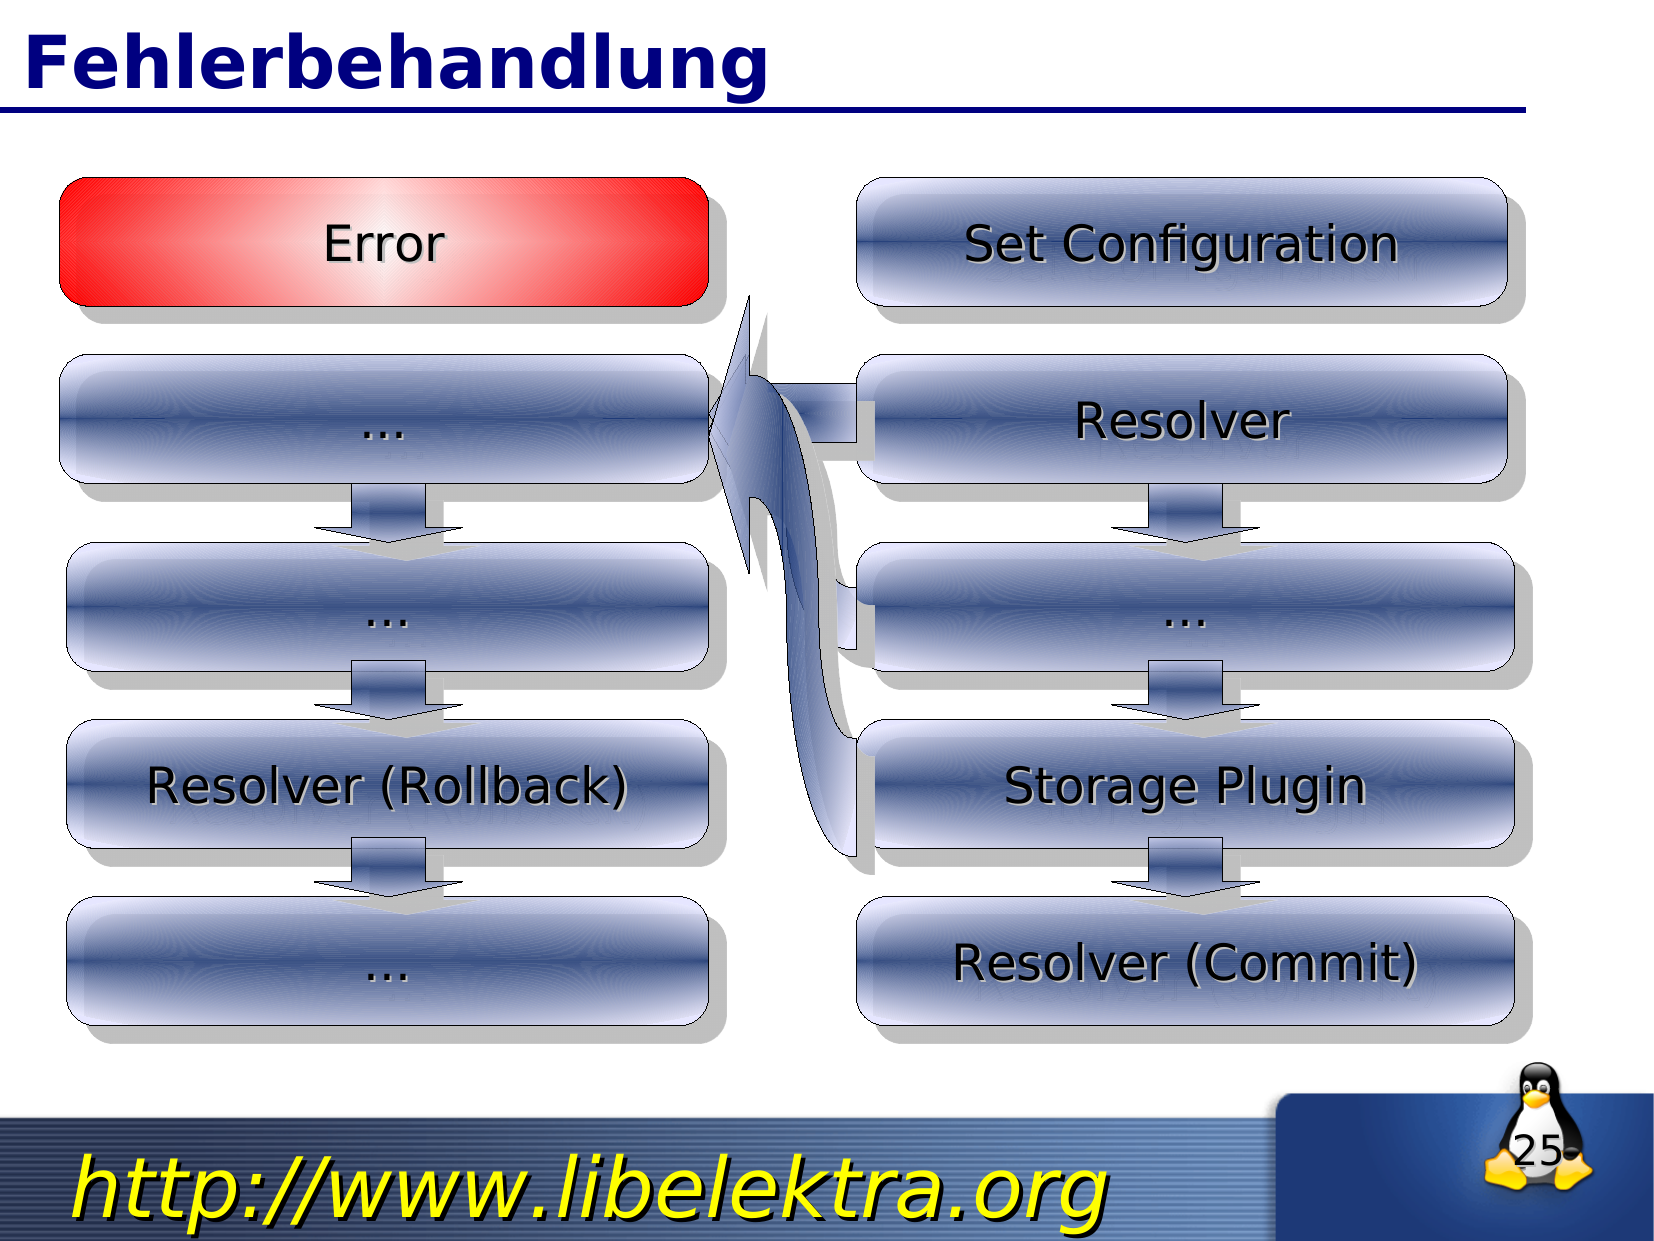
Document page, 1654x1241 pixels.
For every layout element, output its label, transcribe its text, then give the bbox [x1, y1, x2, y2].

text_box Storage Plugin [857, 719, 1515, 849]
text_box <Nummer> [1312, 1122, 1565, 1178]
text_box Resolver [856, 354, 1508, 484]
text_box Resolver (Rollback) [66, 719, 709, 849]
text_box [314, 483, 463, 543]
text_box Set Configuration [856, 177, 1508, 307]
text_box [314, 837, 463, 897]
text_box [1111, 483, 1260, 543]
text_box [1111, 660, 1260, 720]
text_box [314, 660, 463, 720]
text_box Resolver (Commit) [856, 896, 1515, 1026]
text_box Error [59, 177, 709, 307]
text_box ... [856, 542, 1515, 672]
text_box ... [66, 542, 709, 672]
picture [0, 1061, 1654, 1241]
text_box ... [66, 896, 709, 1026]
text_box Fehlerbehandlung [22, 14, 1611, 111]
text_box [708, 295, 857, 857]
text_box ... [59, 354, 709, 484]
text_box [1111, 837, 1260, 897]
